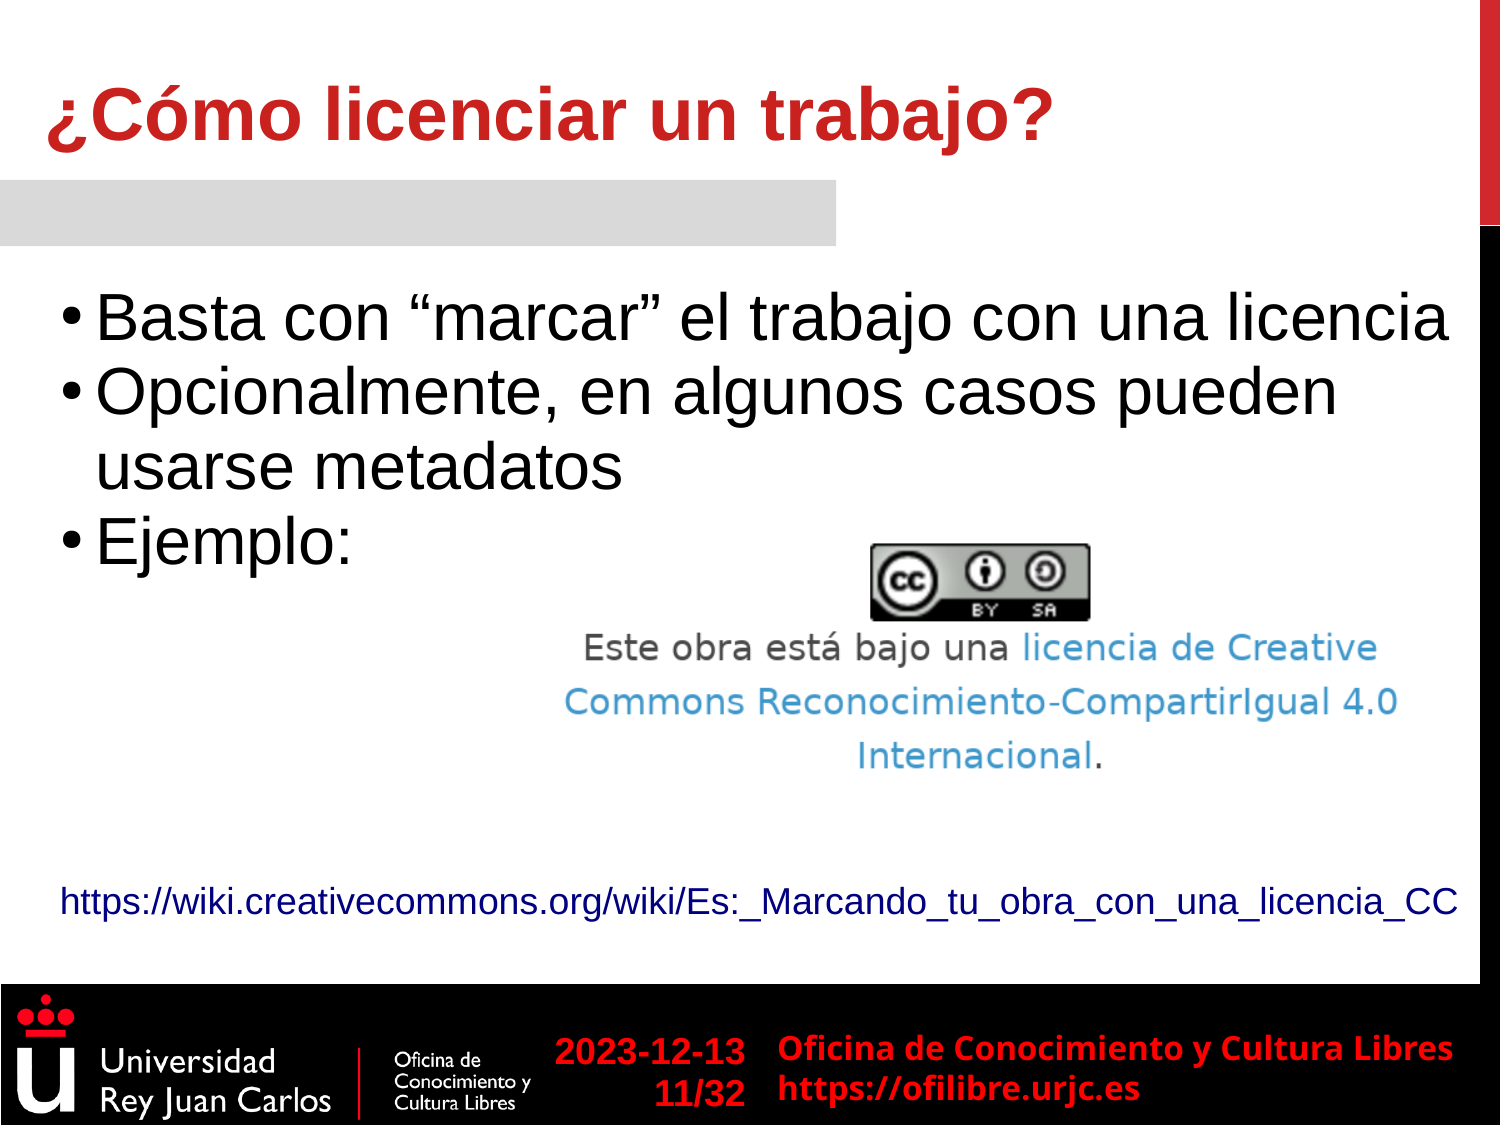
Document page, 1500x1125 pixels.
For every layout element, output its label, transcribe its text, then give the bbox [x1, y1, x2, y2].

picture [560, 531, 1406, 781]
picture [17, 994, 531, 1120]
text_box ¿Cómo licenciar un trabajo? [30, 64, 1306, 248]
text_box https://wiki.creativecommons.org/wiki/Es:_Marcando_tu_obra_con_una_licencia_CC [45, 873, 1474, 931]
title [75, 7, 1425, 196]
text_box Basta con “marcar” el trabajo con una licencia Opcionalmente, en algunos casos pueden usarse metadatos Ejemplo: [45, 272, 1486, 587]
